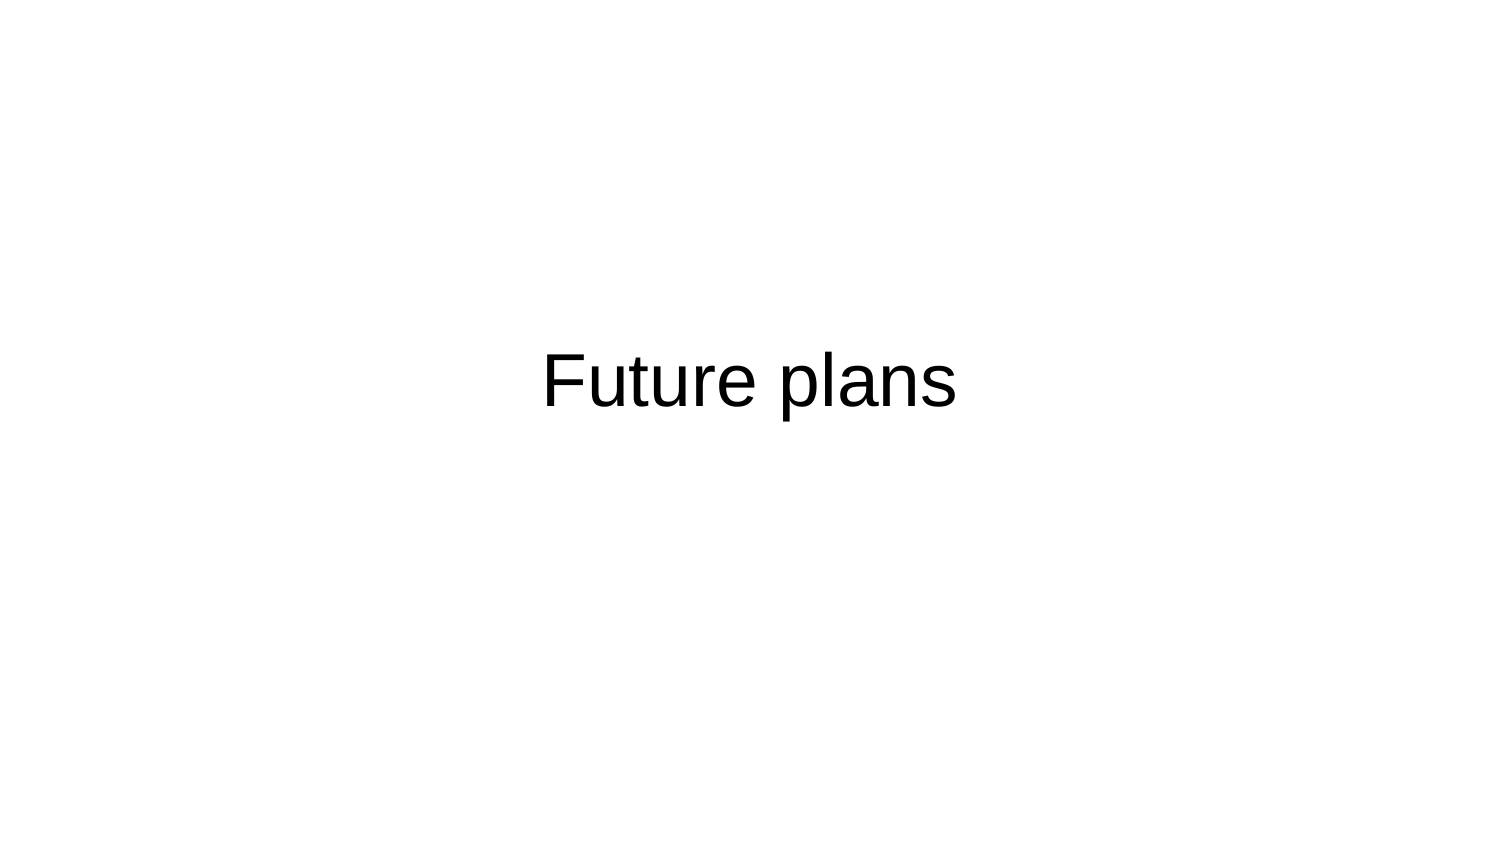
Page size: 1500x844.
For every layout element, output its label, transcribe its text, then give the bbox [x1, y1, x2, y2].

title Future plans [51, 352, 1449, 491]
